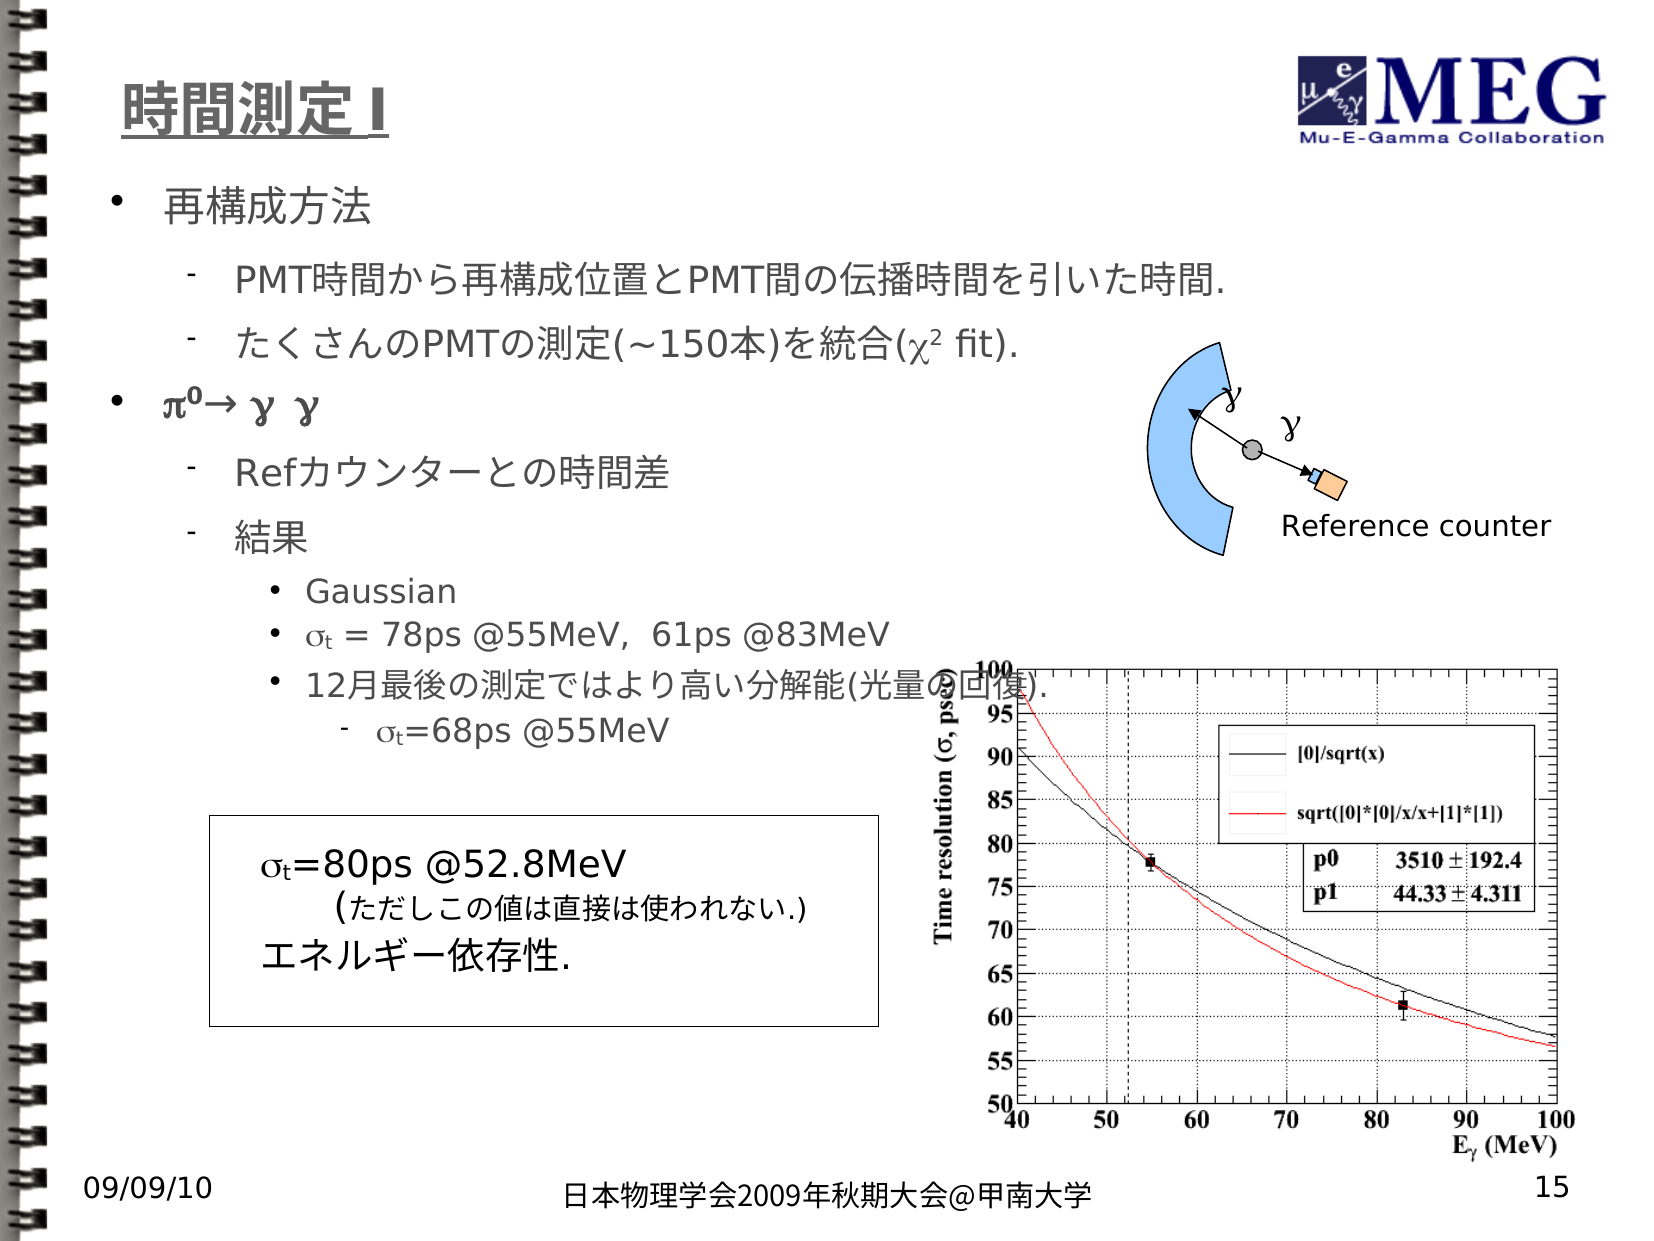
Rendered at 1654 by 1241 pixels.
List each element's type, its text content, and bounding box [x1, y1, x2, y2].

text_box g [1265, 401, 1312, 463]
text_box Reference counter [1266, 502, 1567, 552]
picture [0, 0, 1654, 1241]
text_box [1242, 440, 1263, 460]
text_box [1308, 468, 1348, 501]
text_box [1147, 342, 1233, 556]
list 再構成方法 PMT時間から再構成位置とPMT間の伝播時間を引いた時間. たくさんのPMTの測定(~150本)を統合(c2 fit). p0→ g g Refカウンターとの時間差 結果 Gaussian st = 78ps @55MeV, 61ps @83MeV 12月最後の測定ではより高い分解能(光量の回復). st=68ps @55MeV [92, 174, 1571, 1094]
text_box st=80ps @52.8MeV (ただしこの値は直接は使われない.) エネルギー依存性. [245, 835, 827, 994]
title 時間測定 I [121, 50, 1614, 162]
text_box g [1206, 371, 1253, 433]
